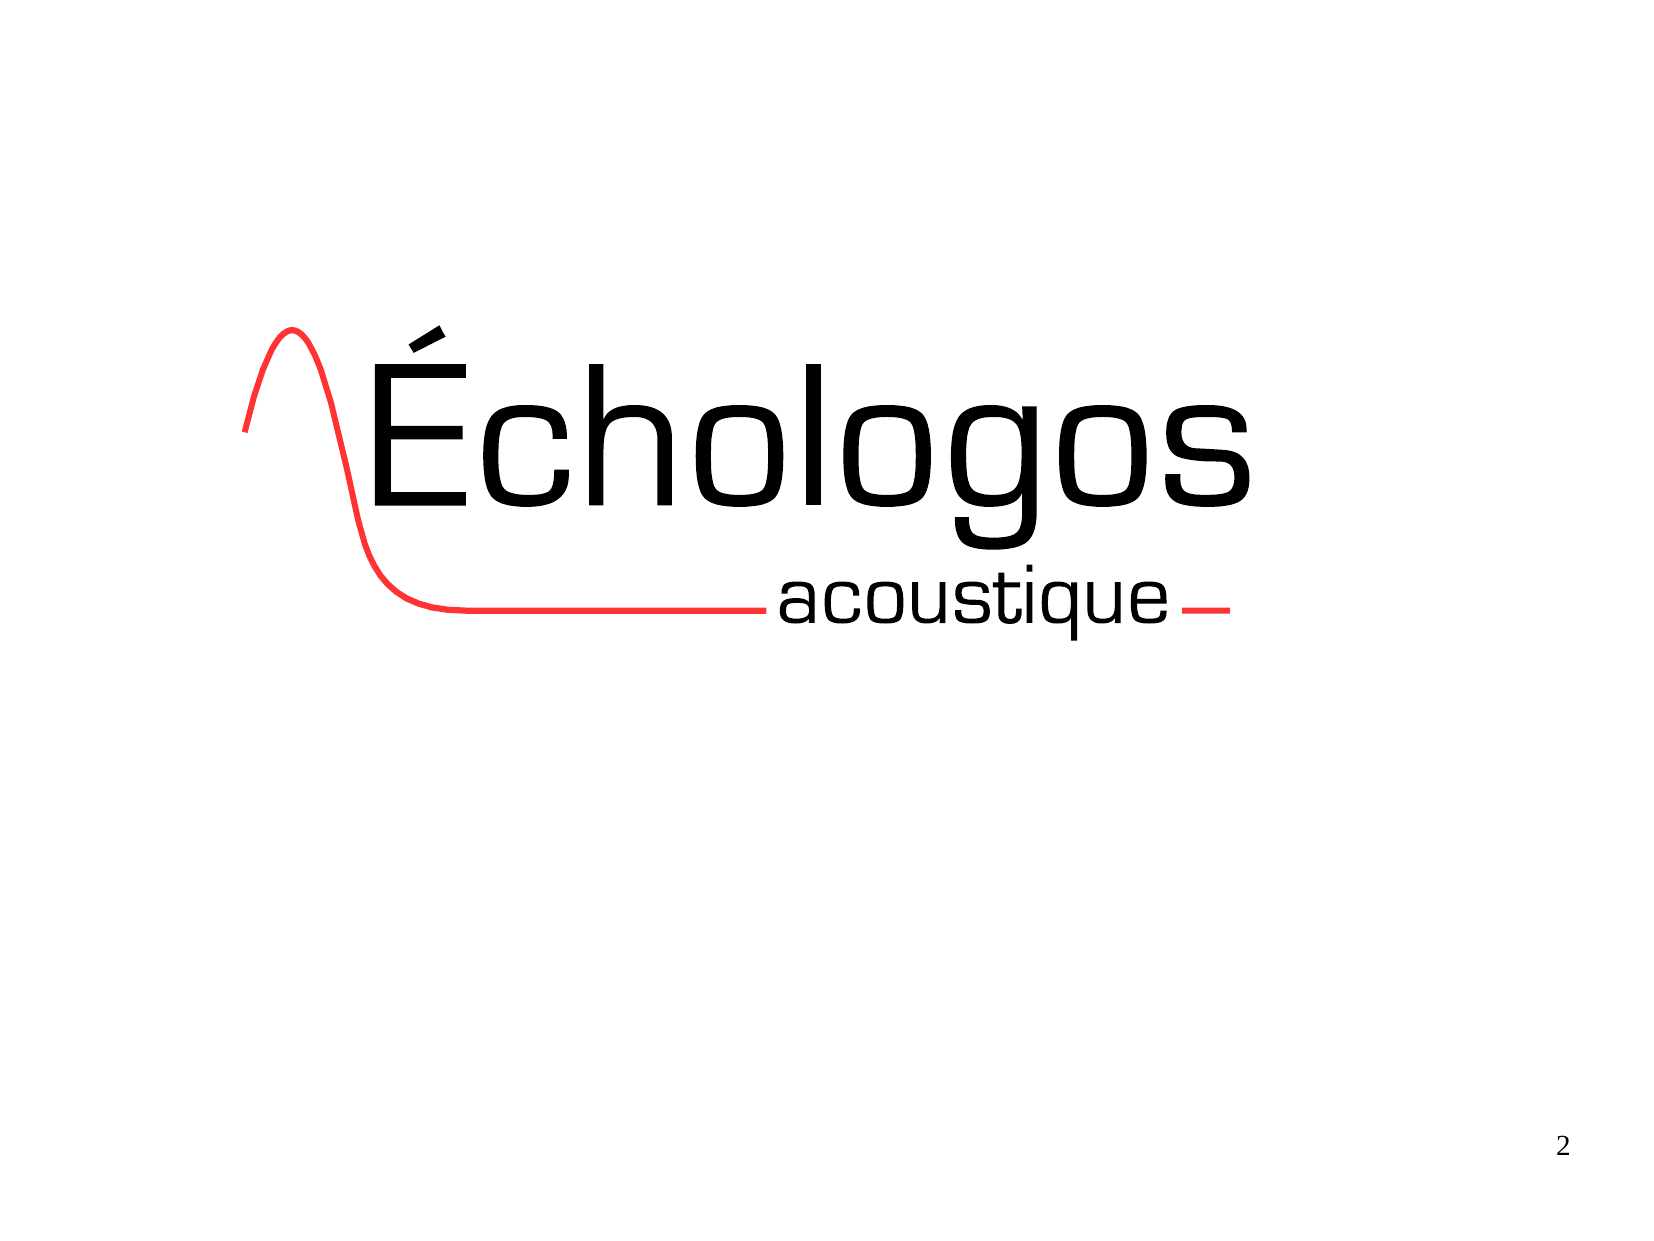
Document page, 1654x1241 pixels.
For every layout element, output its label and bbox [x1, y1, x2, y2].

text_box [1026, 564, 1033, 572]
text_box [824, 581, 860, 624]
text_box [483, 405, 569, 507]
text_box [374, 364, 466, 506]
text_box [1041, 581, 1078, 641]
text_box [1087, 582, 1121, 624]
text_box [950, 405, 1037, 550]
text_box [695, 405, 784, 507]
text_box [955, 581, 990, 624]
text_box [1059, 405, 1147, 507]
text_box [867, 581, 904, 624]
text_box [806, 364, 821, 505]
text_box [992, 572, 1022, 624]
text_box [912, 582, 946, 624]
text_box [408, 325, 446, 353]
text_box [843, 405, 931, 507]
text_box [1165, 405, 1250, 507]
text_box [1026, 582, 1033, 623]
text_box [241, 327, 767, 614]
text_box [1130, 581, 1167, 624]
text_box [779, 581, 815, 624]
text_box [589, 364, 672, 506]
text_box [1182, 607, 1231, 614]
